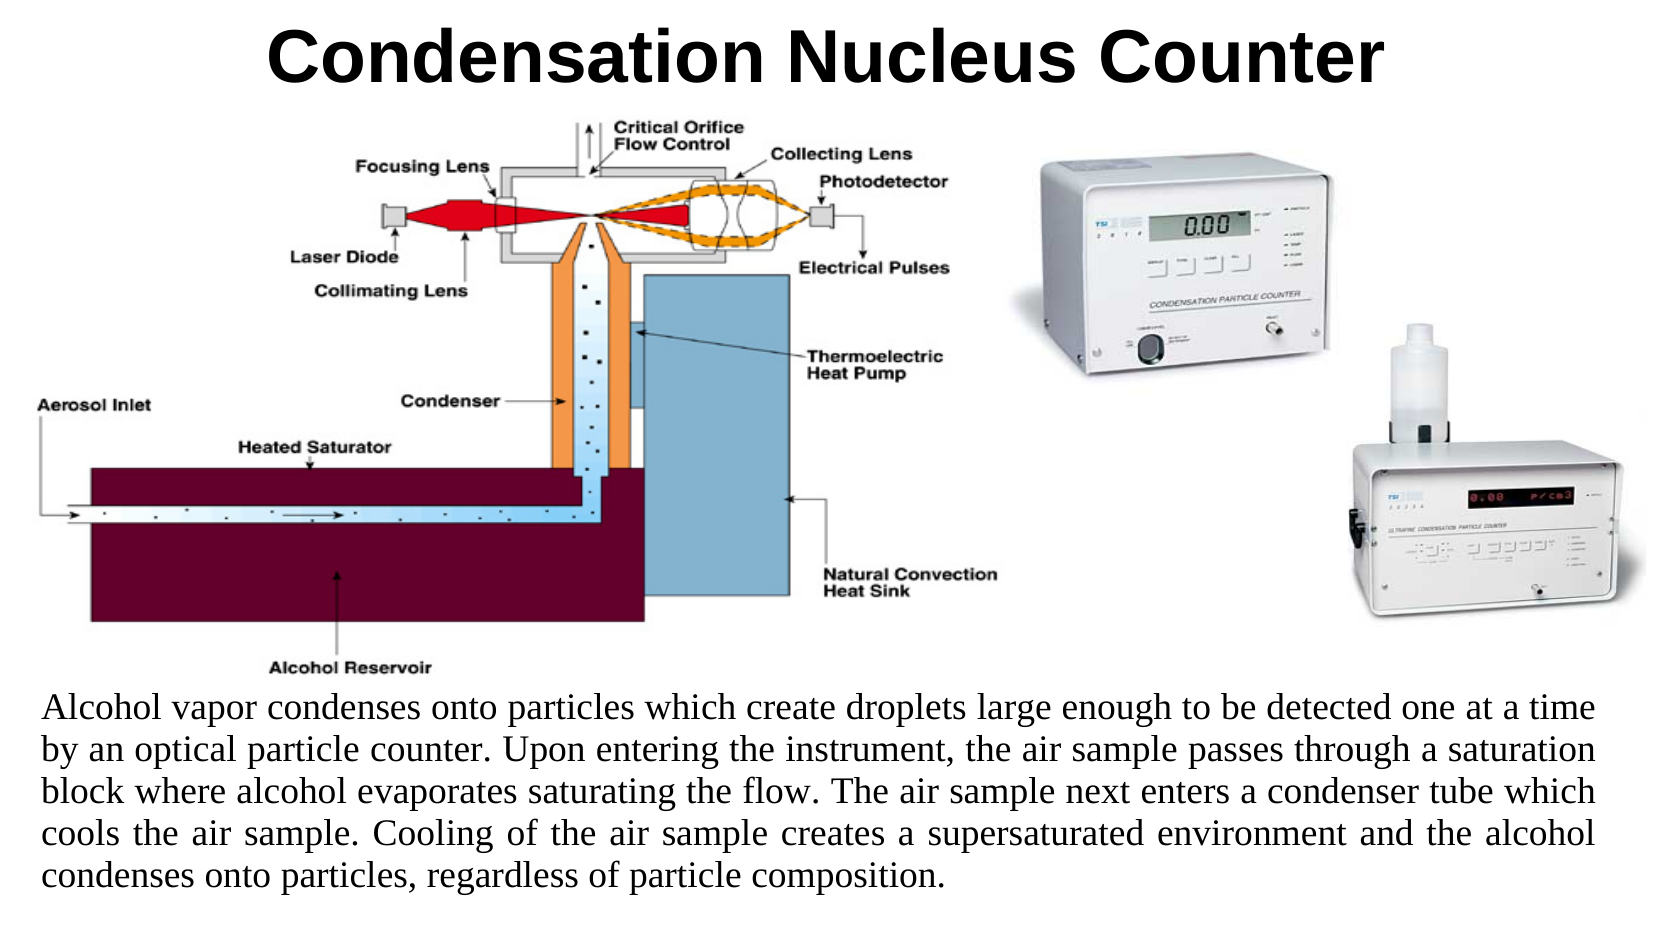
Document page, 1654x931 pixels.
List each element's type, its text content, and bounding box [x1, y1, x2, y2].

text_box Alcohol vapor condenses onto particles which create droplets large enough to be detected one at a time by an optical particle counter. Upon entering the instrument, the air sample passes through a saturation block where alcohol evaporates saturating the flow. The air sample next enters a condenser tube which cools the air sample. Cooling of the air sample creates a supersaturated environment and the alcohol condenses onto particles, regardless of particle composition. [41, 686, 1317, 931]
picture [31, 114, 1647, 678]
title Condensation Nucleus Counter [0, 5, 1654, 112]
